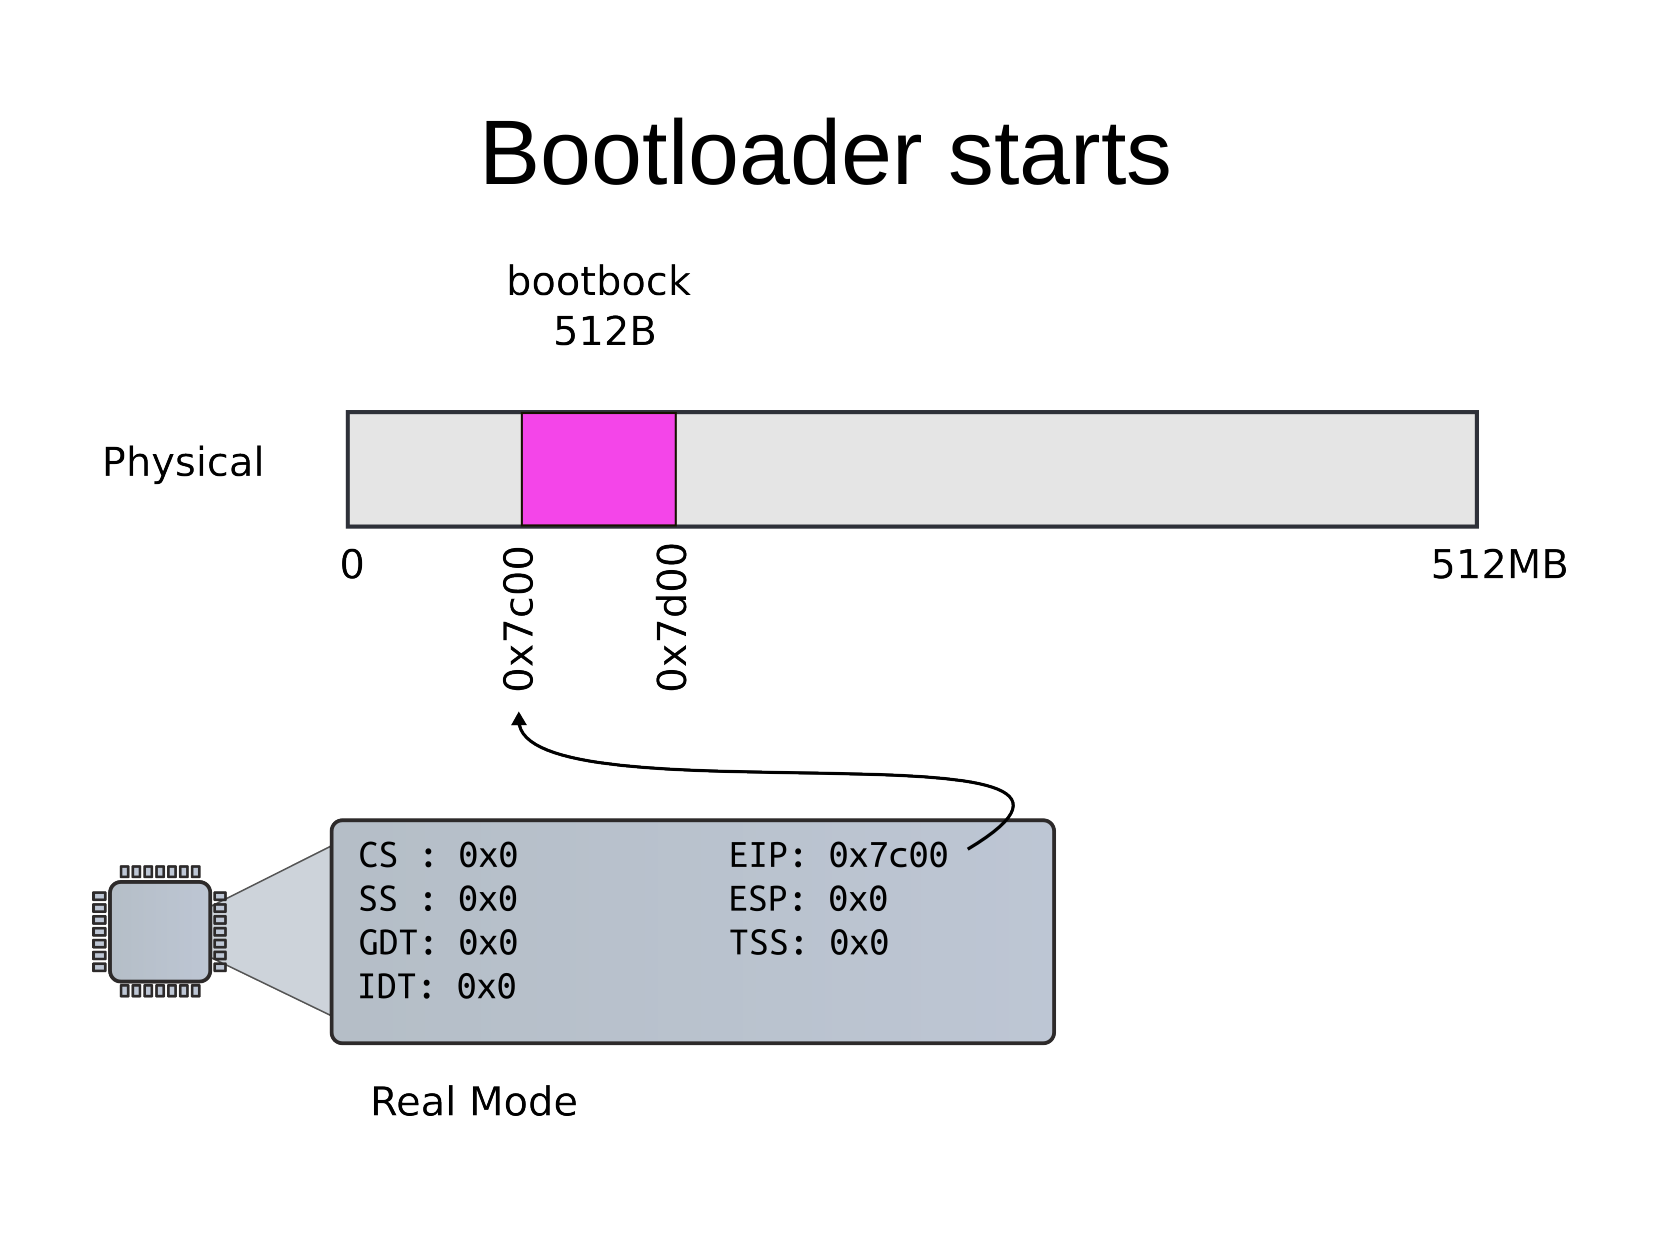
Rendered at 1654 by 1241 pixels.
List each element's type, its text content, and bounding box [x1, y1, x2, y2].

picture [92, 264, 1566, 1116]
title Bootloader starts [82, 49, 1571, 257]
